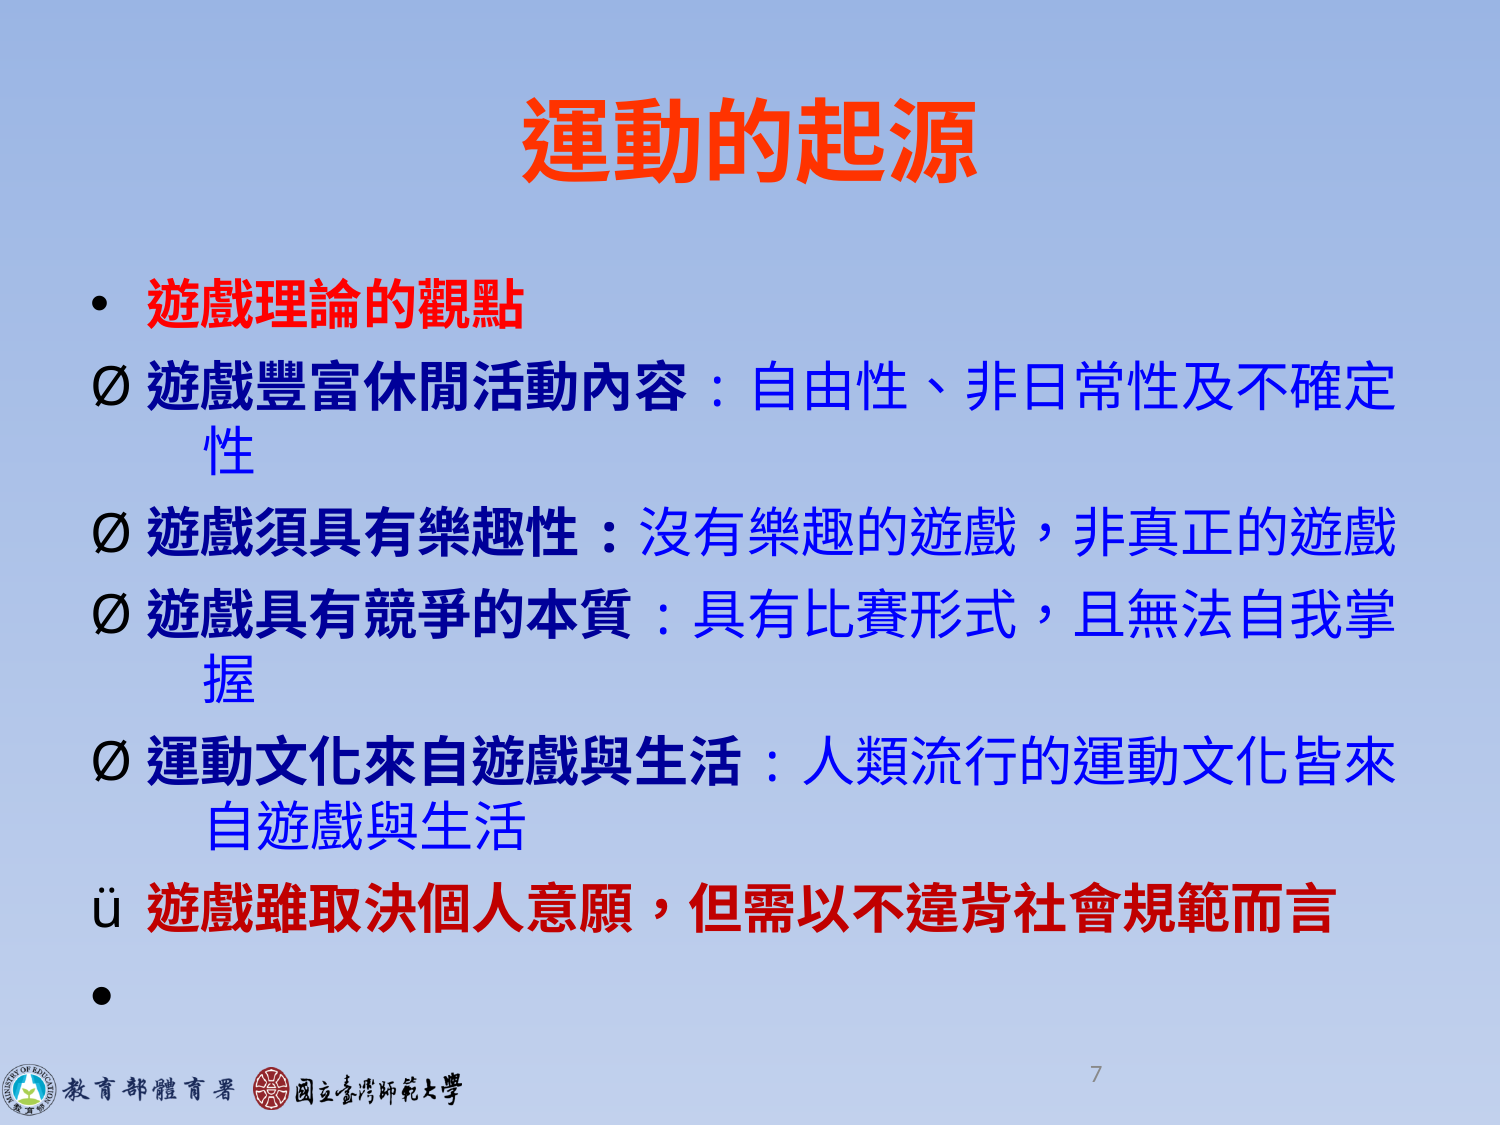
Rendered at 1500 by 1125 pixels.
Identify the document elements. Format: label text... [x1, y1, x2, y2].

title 運動的起源 [75, 45, 1426, 233]
text_box [1074, 1042, 1426, 1103]
list 遊戲理論的觀點 遊戲豐富休閒活動內容:自由性、非日常性及不確定性 遊戲須具有樂趣性:沒有樂趣的遊戲，非真正的遊戲 遊戲具有競爭的本質:具有比賽形式，且無法自我掌握 運動文化來自遊戲與生活:人類流行的運動文化皆來自遊戲與生活 遊戲雖取決個人意願，但需以不違背社會規範而言 [75, 262, 1426, 1005]
